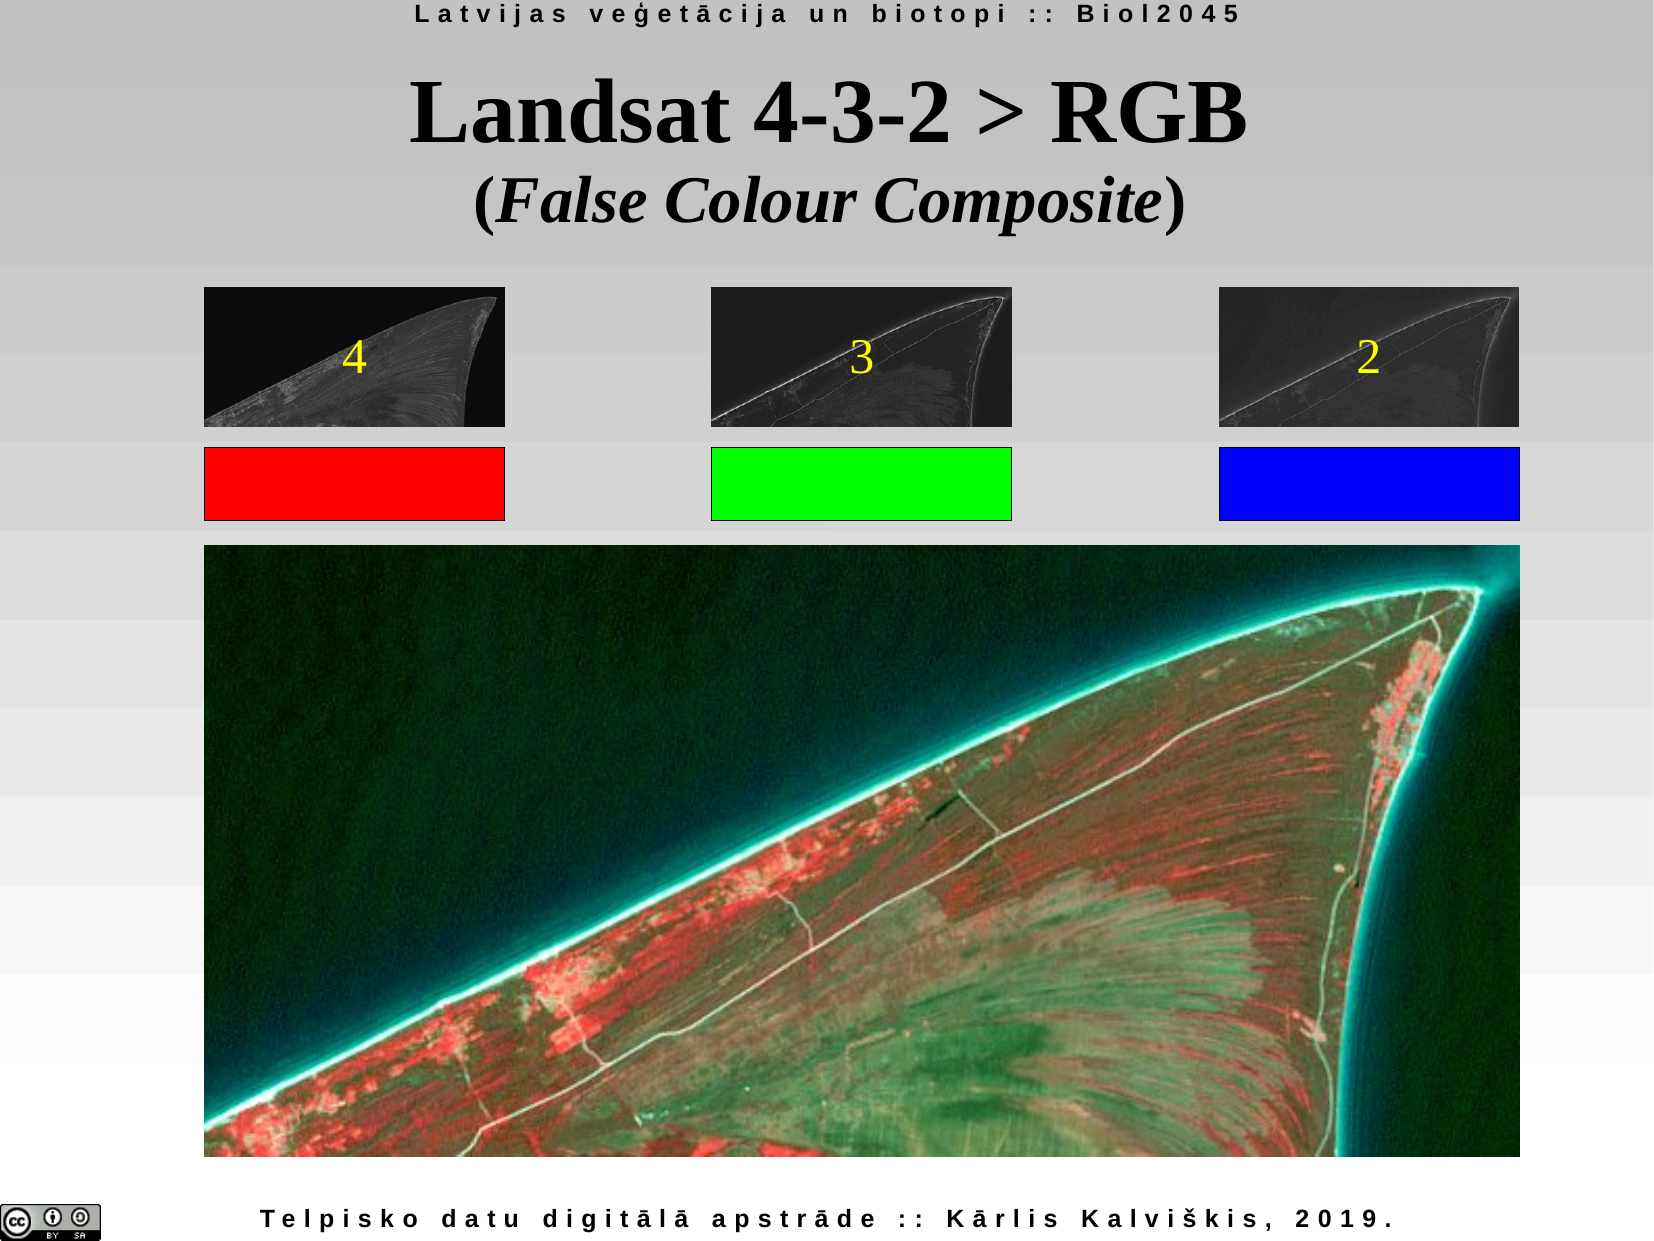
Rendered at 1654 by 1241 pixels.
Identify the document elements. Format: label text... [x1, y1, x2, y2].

text_box [204, 447, 505, 521]
title Landsat 4-3-2 > RGB (False Colour Composite) [34, 61, 1626, 296]
text_box [1219, 447, 1520, 521]
picture [0, 0, 1654, 1241]
text_box [711, 447, 1012, 521]
